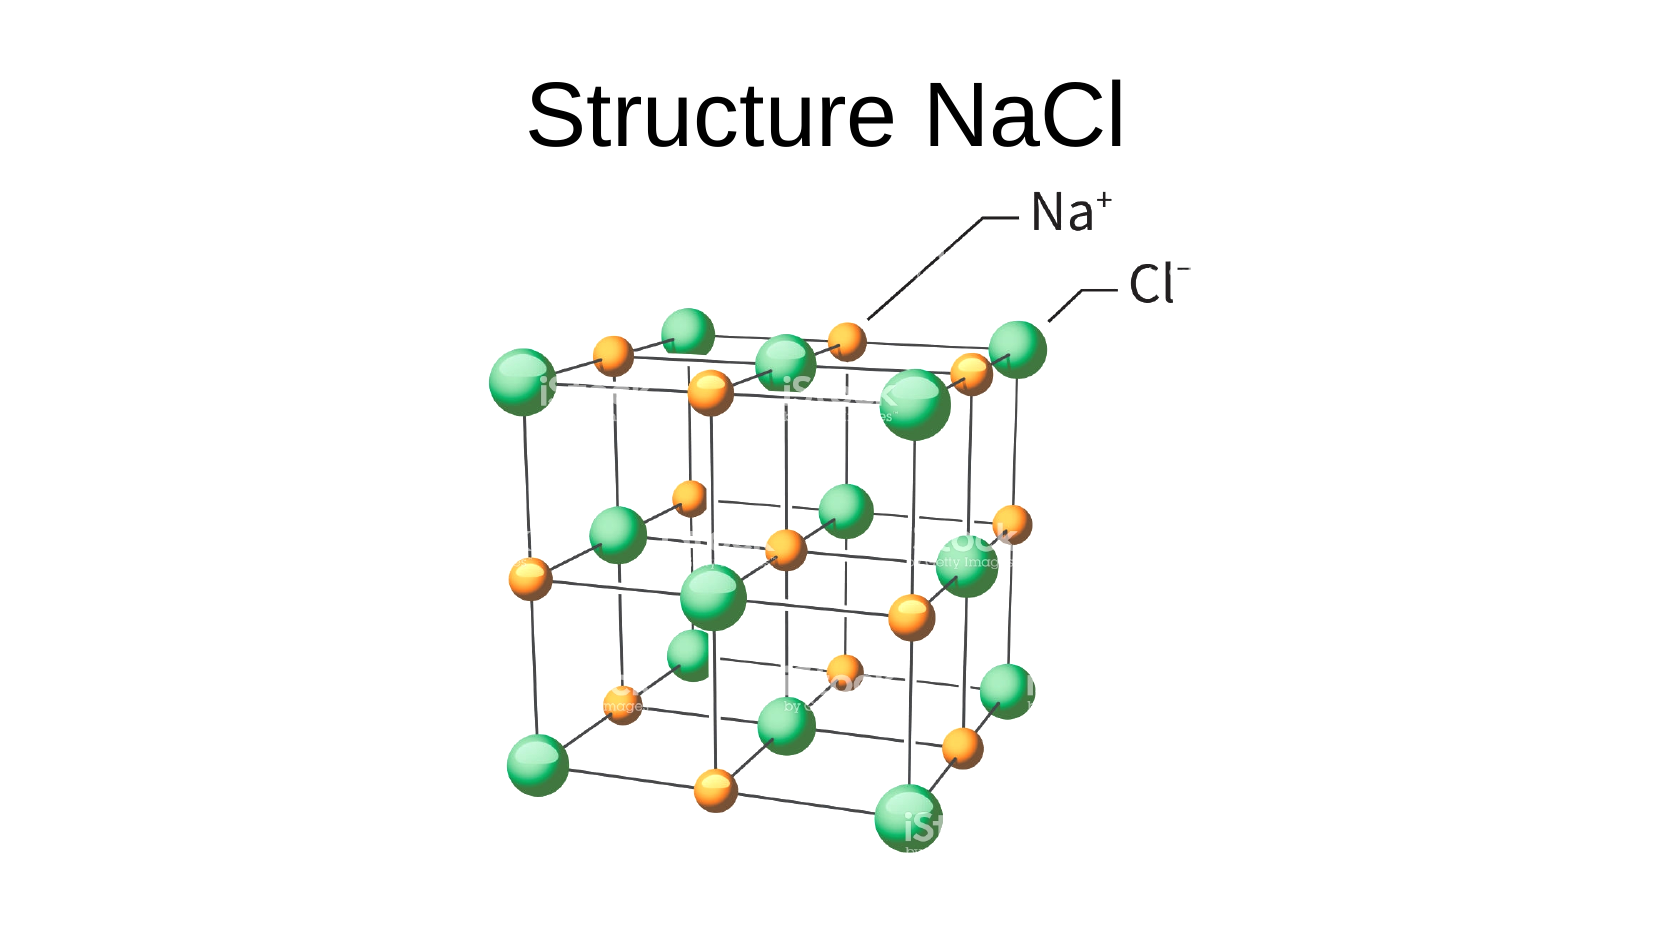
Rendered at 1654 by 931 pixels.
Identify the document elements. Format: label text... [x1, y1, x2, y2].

title Structure NaCl [82, 37, 1571, 193]
picture [474, 177, 1205, 867]
